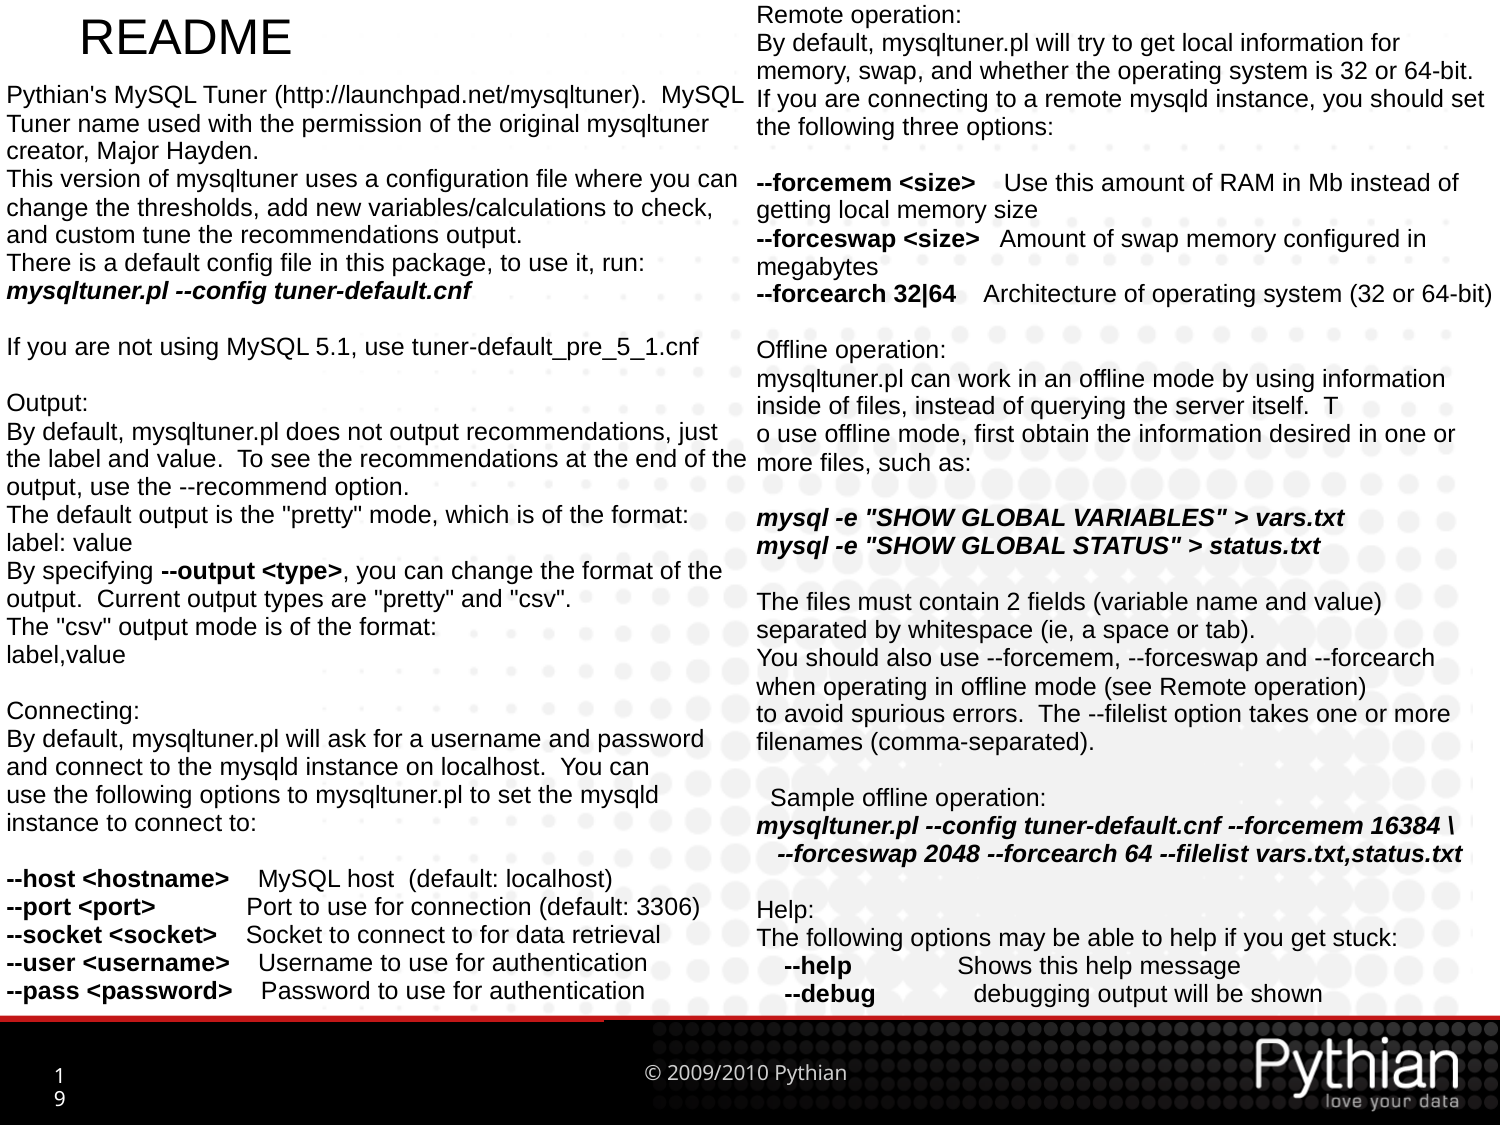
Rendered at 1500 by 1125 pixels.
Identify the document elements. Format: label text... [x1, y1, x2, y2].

title README [72, 0, 750, 75]
list Pythian's MySQL Tuner (http://launchpad.net/mysqltuner). MySQL Tuner name used with the permission of the original mysqltuner creator, Major Hayden. This version of mysqltuner uses a configuration file where you can change the thresholds, add new variables/calculations to check, and custom tune the recommendations output. There is a default config file in this package, to use it, run: mysqltuner.pl --config tuner-default.cnf If you are not using MySQL 5.1, use tuner-default_pre_5_1.cnf Output: By default, mysqltuner.pl does not output recommendations, just the label and value. To see the recommendations at the end of the output, use the --recommend option. The default output is the "pretty" mode, which is of the format: label: value By specifying --output <type>, you can change the format of the output. Current output types are "pretty" and "csv". The "csv" output mode is of the format: label,value Connecting: By default, mysqltuner.pl will ask for a username and password and connect to the mysqld instance on localhost. You can use the following options to mysqltuner.pl to set the mysqld instance to connect to: --host <hostname> MySQL host (default: localhost) --port <port> Port to use for connection (default: 3306) --socket <socket> Socket to connect to for data retrieval --user <username> Username to use for authentication --pass <password> Password to use for authentication [0, 75, 750, 1013]
picture [604, 1020, 750, 1125]
text_box <number> [39, 1054, 76, 1090]
list Remote operation: By default, mysqltuner.pl will try to get local information for memory, swap, and whether the operating system is 32 or 64-bit. If you are connecting to a remote mysqld instance, you should set the following three options: --forcemem <size> Use this amount of RAM in Mb instead of getting local memory size --forceswap <size> Amount of swap memory configured in megabytes --forcearch 32|64 Architecture of operating system (32 or 64-bit) Offline operation: mysqltuner.pl can work in an offline mode by using information inside of files, instead of querying the server itself. T o use offline mode, first obtain the information desired in one or more files, such as: mysql -e "SHOW GLOBAL VARIABLES" > vars.txt mysql -e "SHOW GLOBAL STATUS" > status.txt The files must contain 2 fields (variable name and value) separated by whitespace (ie, a space or tab). You should also use --forcemem, --forceswap and --forcearch when operating in offline mode (see Remote operation) to avoid spurious errors. The --filelist option takes one or more filenames (comma-separated). Sample offline operation: mysqltuner.pl --config tuner-default.cnf --forcemem 16384 \ --forceswap 2048 --forcearch 64 --filelist vars.txt,status.txt Help: The following options may be able to help if you get stuck: --help Shows this help message --debug debugging output will be shown [750, 0, 1500, 1125]
